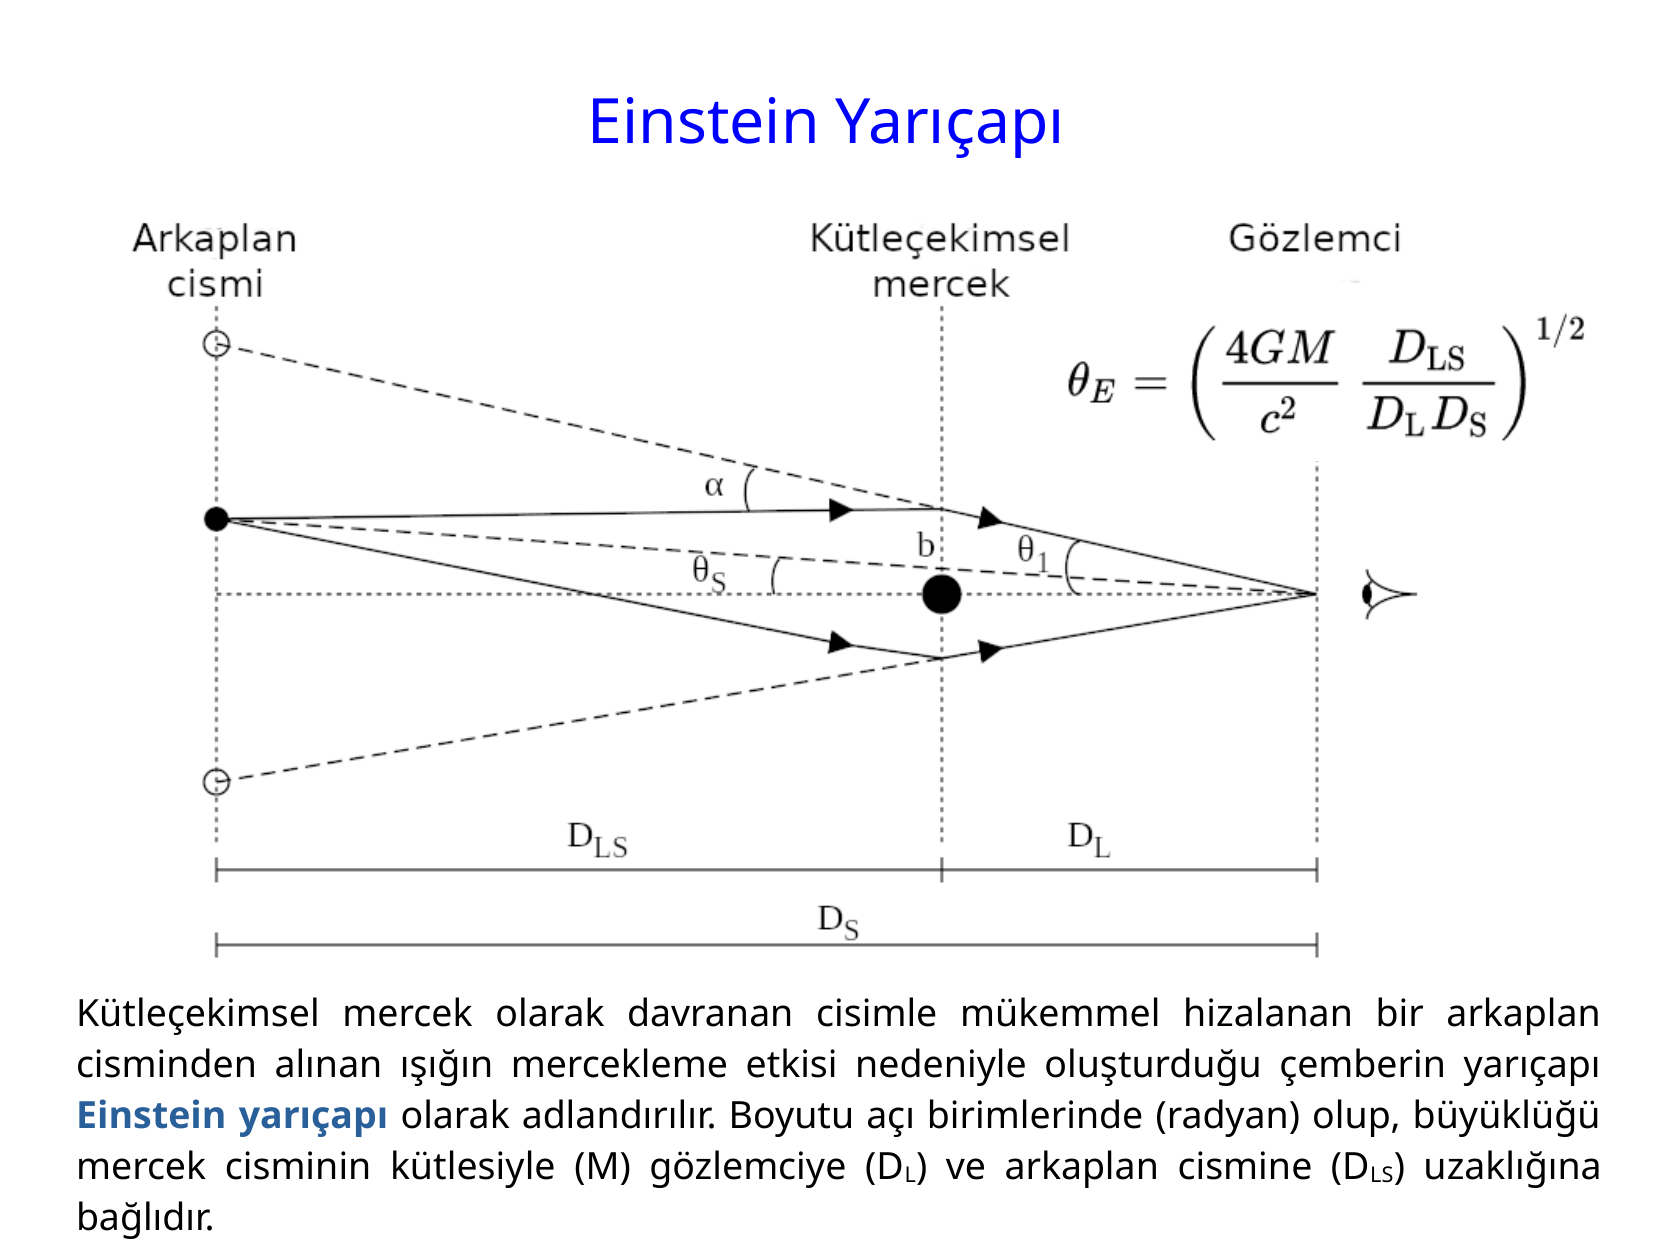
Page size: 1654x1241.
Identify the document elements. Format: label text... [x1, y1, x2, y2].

text_box Kütleçekimsel mercek olarak davranan cisimle mükemmel hizalanan bir arkaplan cisminden alınan ışığın mercekleme etkisi nedeniyle oluşturduğu çemberin yarıçapı Einstein yarıçapı olarak adlandırılır. Boyutu açı birimlerinde (radyan) olup, büyüklüğü mercek cisminin kütlesiyle (M) gözlemciye (DL) ve arkaplan cismine (DLS) uzaklığına bağlıdır. [61, 979, 1617, 1222]
picture [112, 189, 1606, 986]
title Einstein Yarıçapı [82, 52, 1571, 186]
